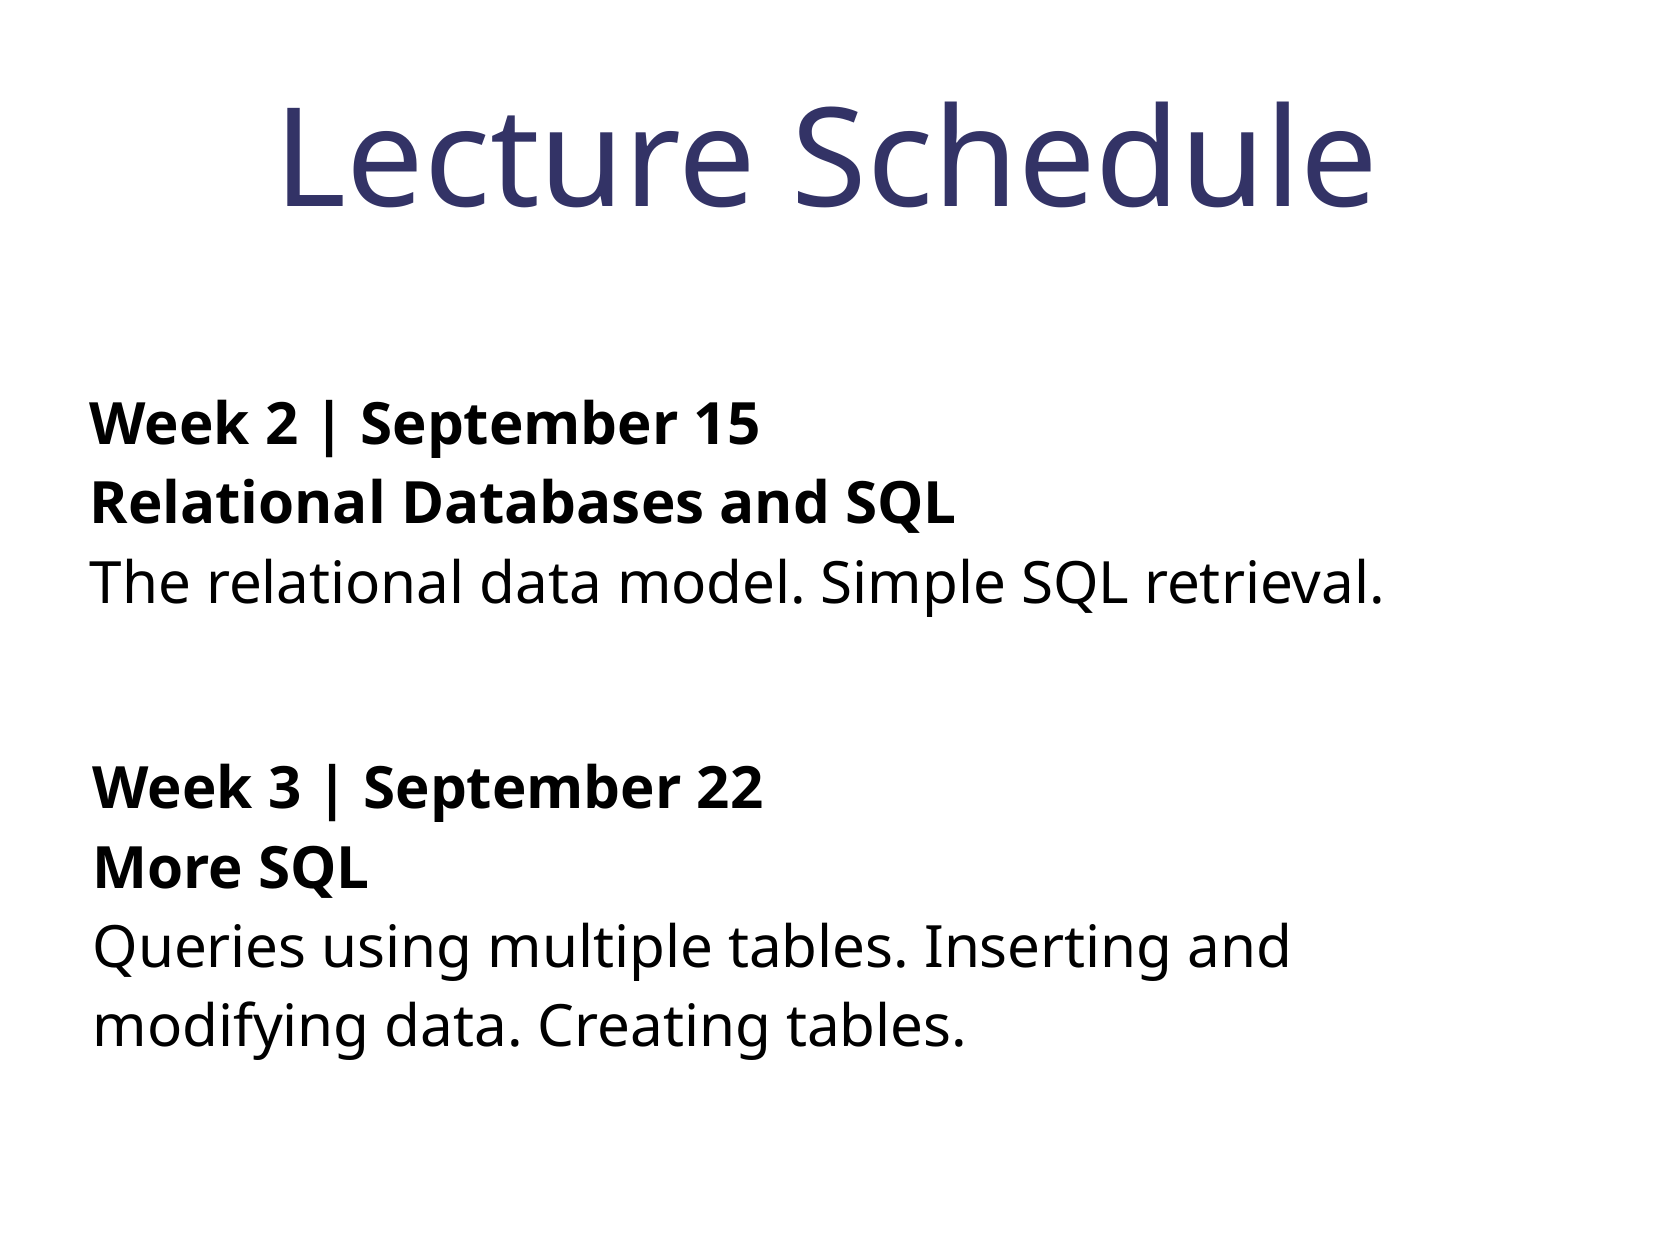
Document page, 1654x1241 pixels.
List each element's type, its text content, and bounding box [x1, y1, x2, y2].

text_box Week 3 | September 22 More SQL Queries using multiple tables. Inserting and modifying data. Creating tables. [77, 739, 1578, 1108]
title Lecture Schedule [82, 56, 1571, 250]
text_box Week 2 | September 15 Relational Databases and SQL The relational data model. Simple SQL retrieval. [75, 375, 1576, 603]
